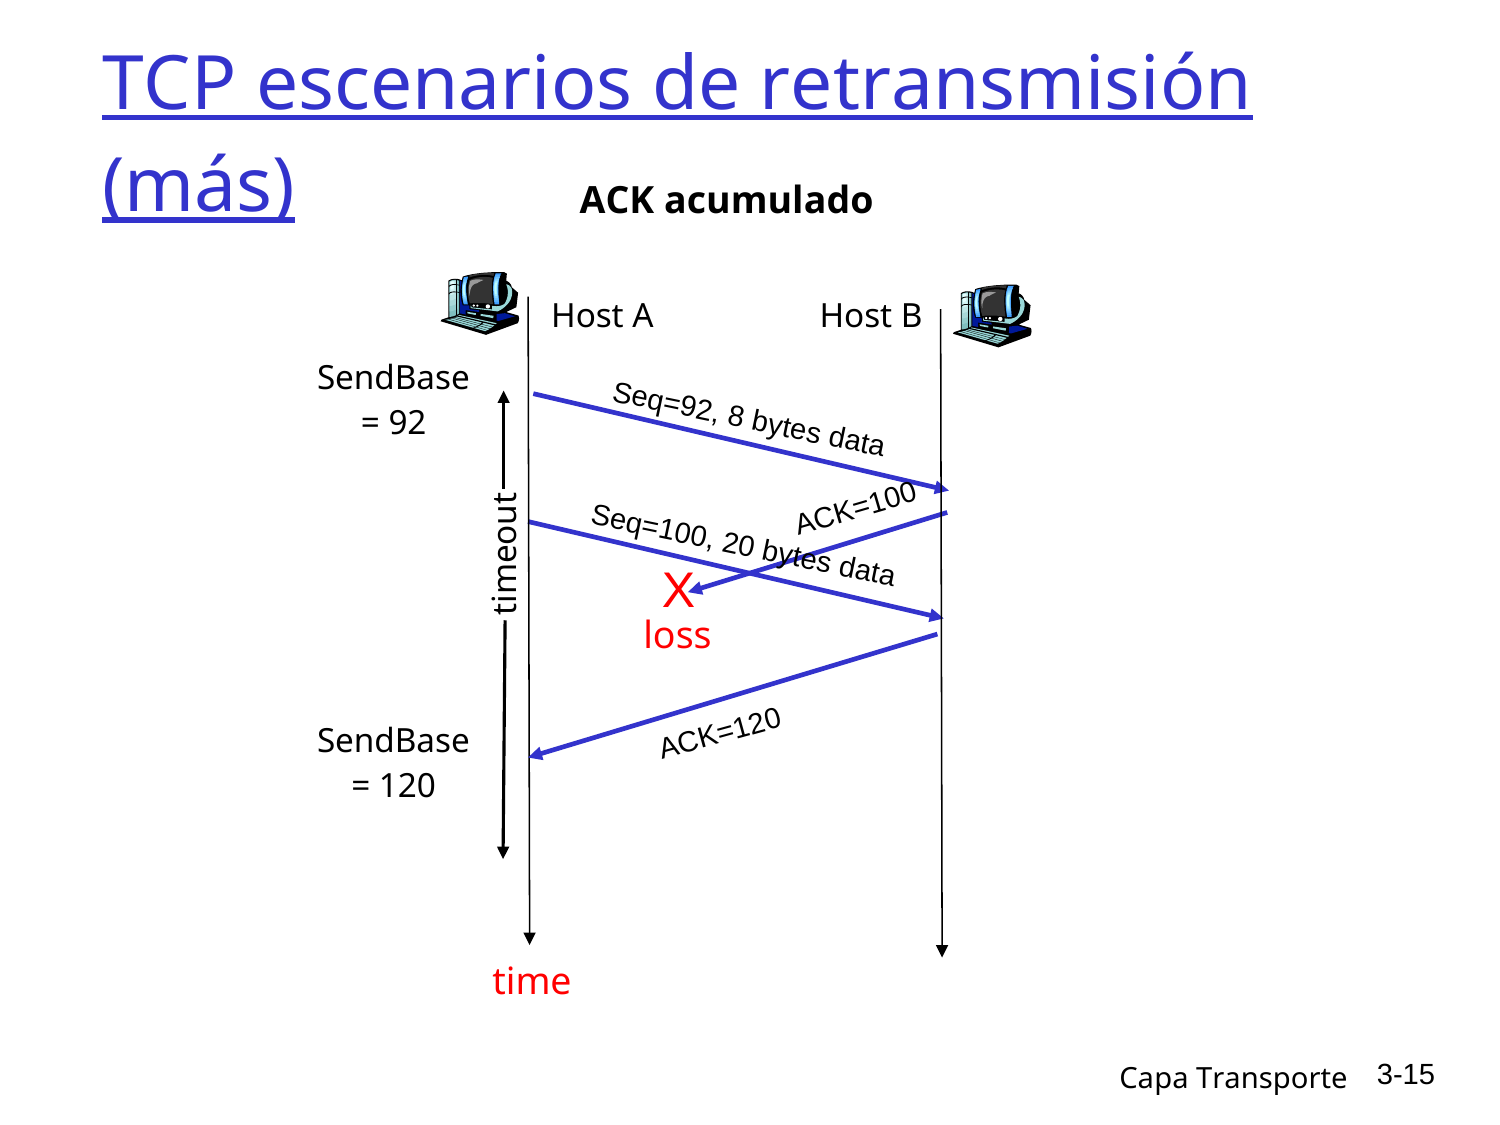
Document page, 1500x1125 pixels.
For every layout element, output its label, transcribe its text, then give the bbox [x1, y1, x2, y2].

text_box time [477, 946, 587, 1013]
text_box ACK=120 [636, 688, 803, 778]
text_box Host B [804, 283, 938, 345]
text_box timeout [530, 525, 534, 630]
text_box ACK acumulado [564, 166, 889, 233]
text_box Seq=92, 8 bytes data [593, 364, 905, 473]
text_box Host A [536, 283, 669, 345]
text_box timeout [472, 477, 528, 630]
text_box ACK=100 [774, 463, 938, 540]
text_box timeout [530, 477, 534, 520]
text_box SendBase = 120 [302, 709, 486, 815]
text_box loss [628, 600, 727, 667]
title TCP escenarios de retransmisión (más) [87, 36, 1426, 227]
text_box SendBase = 92 [302, 346, 486, 453]
text_box Seq=100, 20 bytes data [572, 487, 916, 605]
picture [953, 284, 1033, 348]
text_box X [647, 554, 711, 627]
picture [440, 271, 521, 335]
